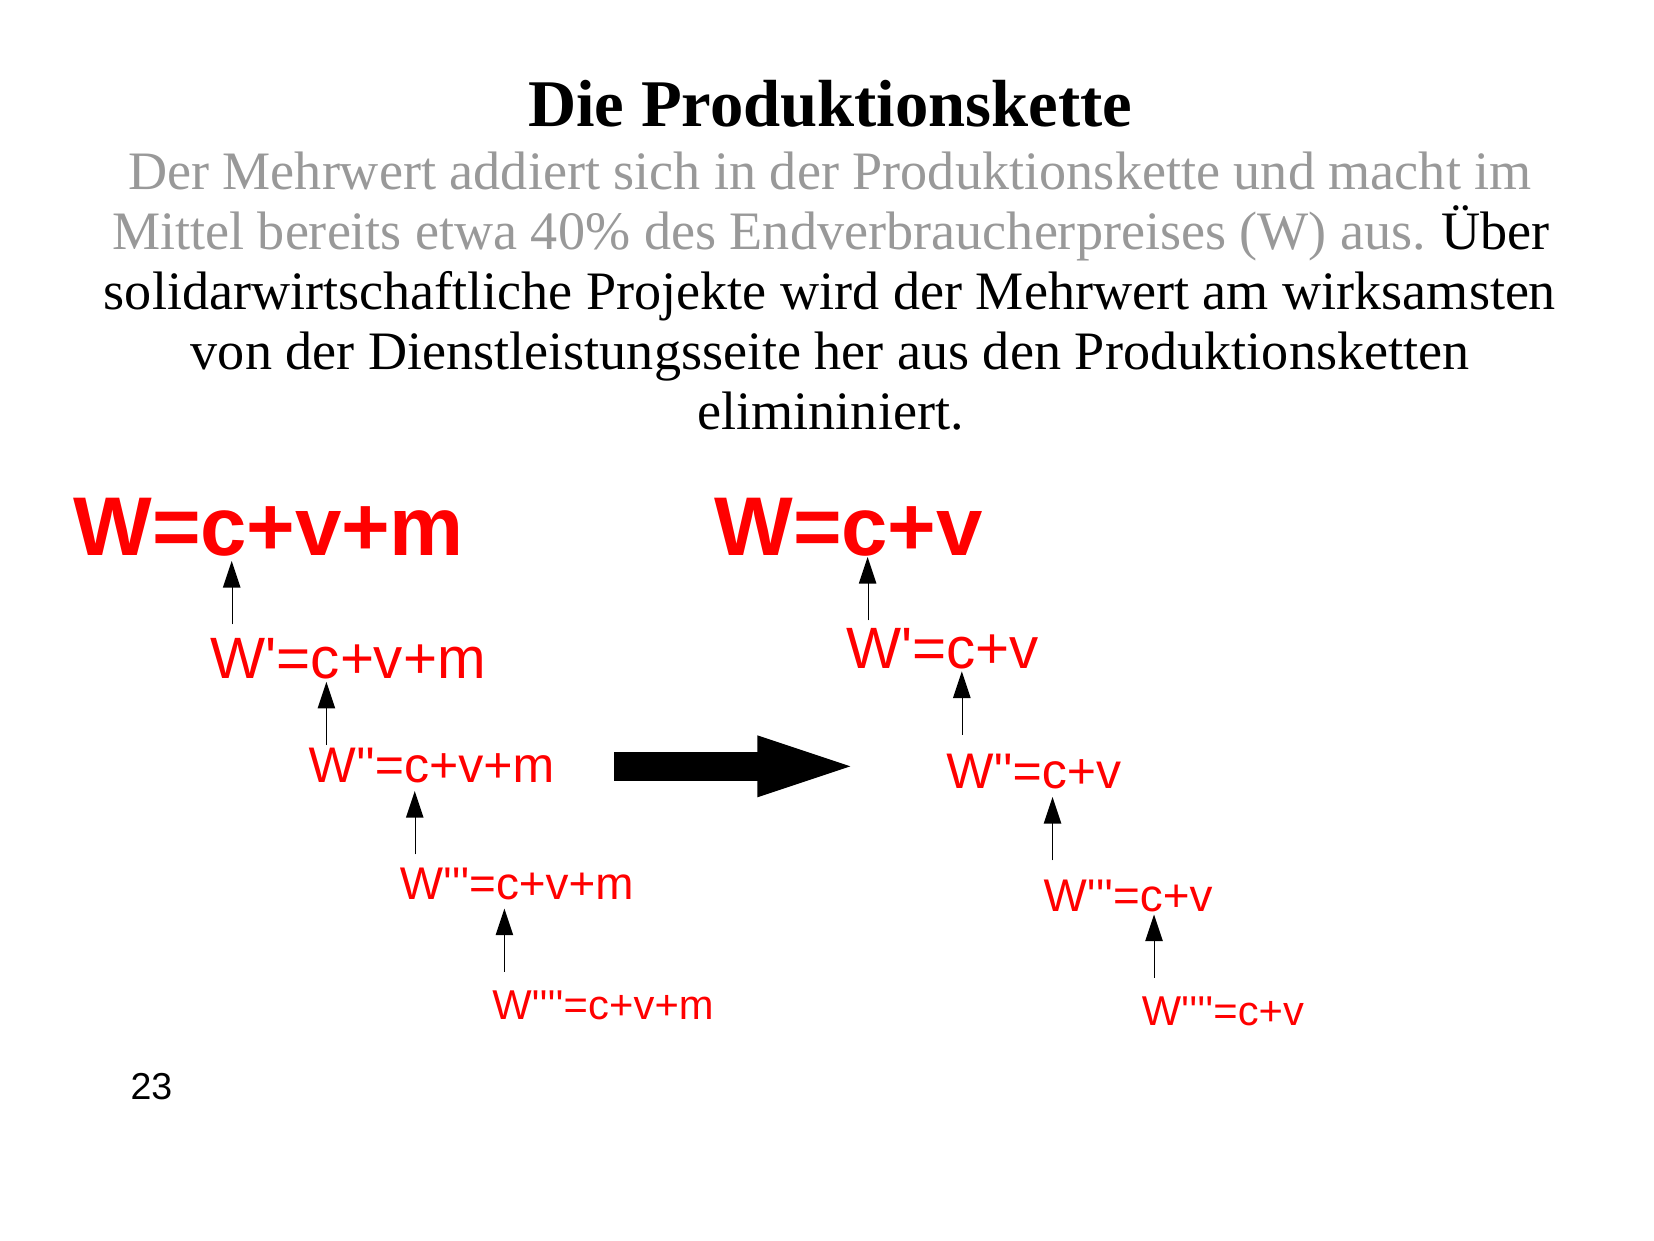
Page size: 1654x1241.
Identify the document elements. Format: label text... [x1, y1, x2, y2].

text_box Die Produktionskette Der Mehrwert addiert sich in der Produktionskette und macht im Mittel bereits etwa 40% des Endverbraucherpreises (W) aus. Über solidarwirtschaftliche Projekte wird der Mehrwert am wirksamsten von der Dienstleistungsseite her aus den Produktionsketten elimininiert. [67, 59, 1595, 449]
text_box <Nummer> [115, 1057, 334, 1128]
text_box W'=c+v [831, 608, 1152, 696]
text_box W'''=c+v [1029, 862, 1294, 934]
text_box W'''=c+v+m [385, 850, 704, 922]
text_box W'=c+v+m [196, 618, 578, 706]
text_box W=c+v [700, 472, 1229, 597]
text_box W''=c+v [931, 735, 1217, 807]
text_box W=c+v+m [58, 472, 650, 597]
text_box W''''=c+v+m [477, 974, 790, 1041]
text_box W''=c+v+m [293, 729, 638, 801]
text_box W''''=c+v [1127, 980, 1371, 1047]
